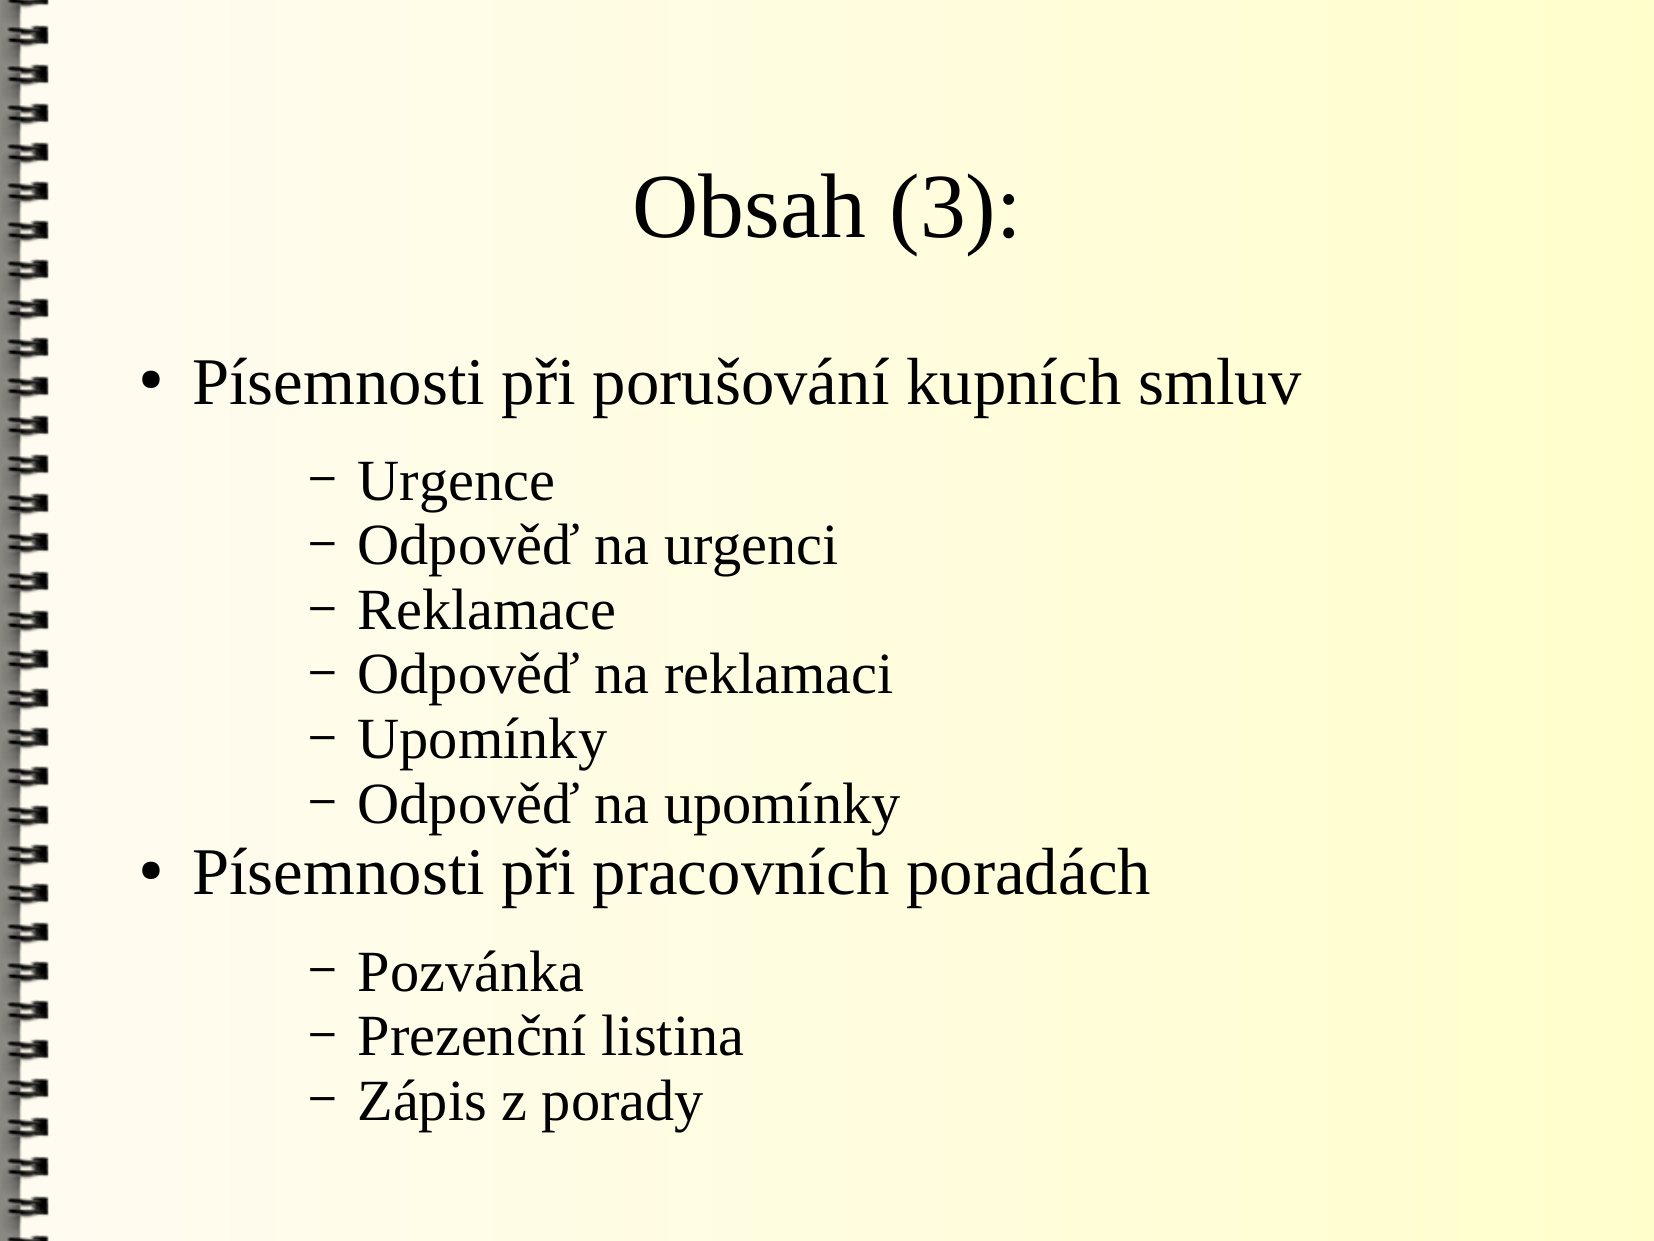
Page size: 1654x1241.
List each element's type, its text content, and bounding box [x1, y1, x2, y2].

title Obsah (3): [121, 102, 1534, 311]
list Písemnosti při porušování kupních smluv Urgence Odpověď na urgenci Reklamace Odpověď na reklamaci Upomínky Odpověď na upomínky Písemnosti při pracovních poradách Pozvánka Prezenční listina Zápis z porady [121, 344, 1534, 1164]
picture [0, 0, 1654, 1241]
